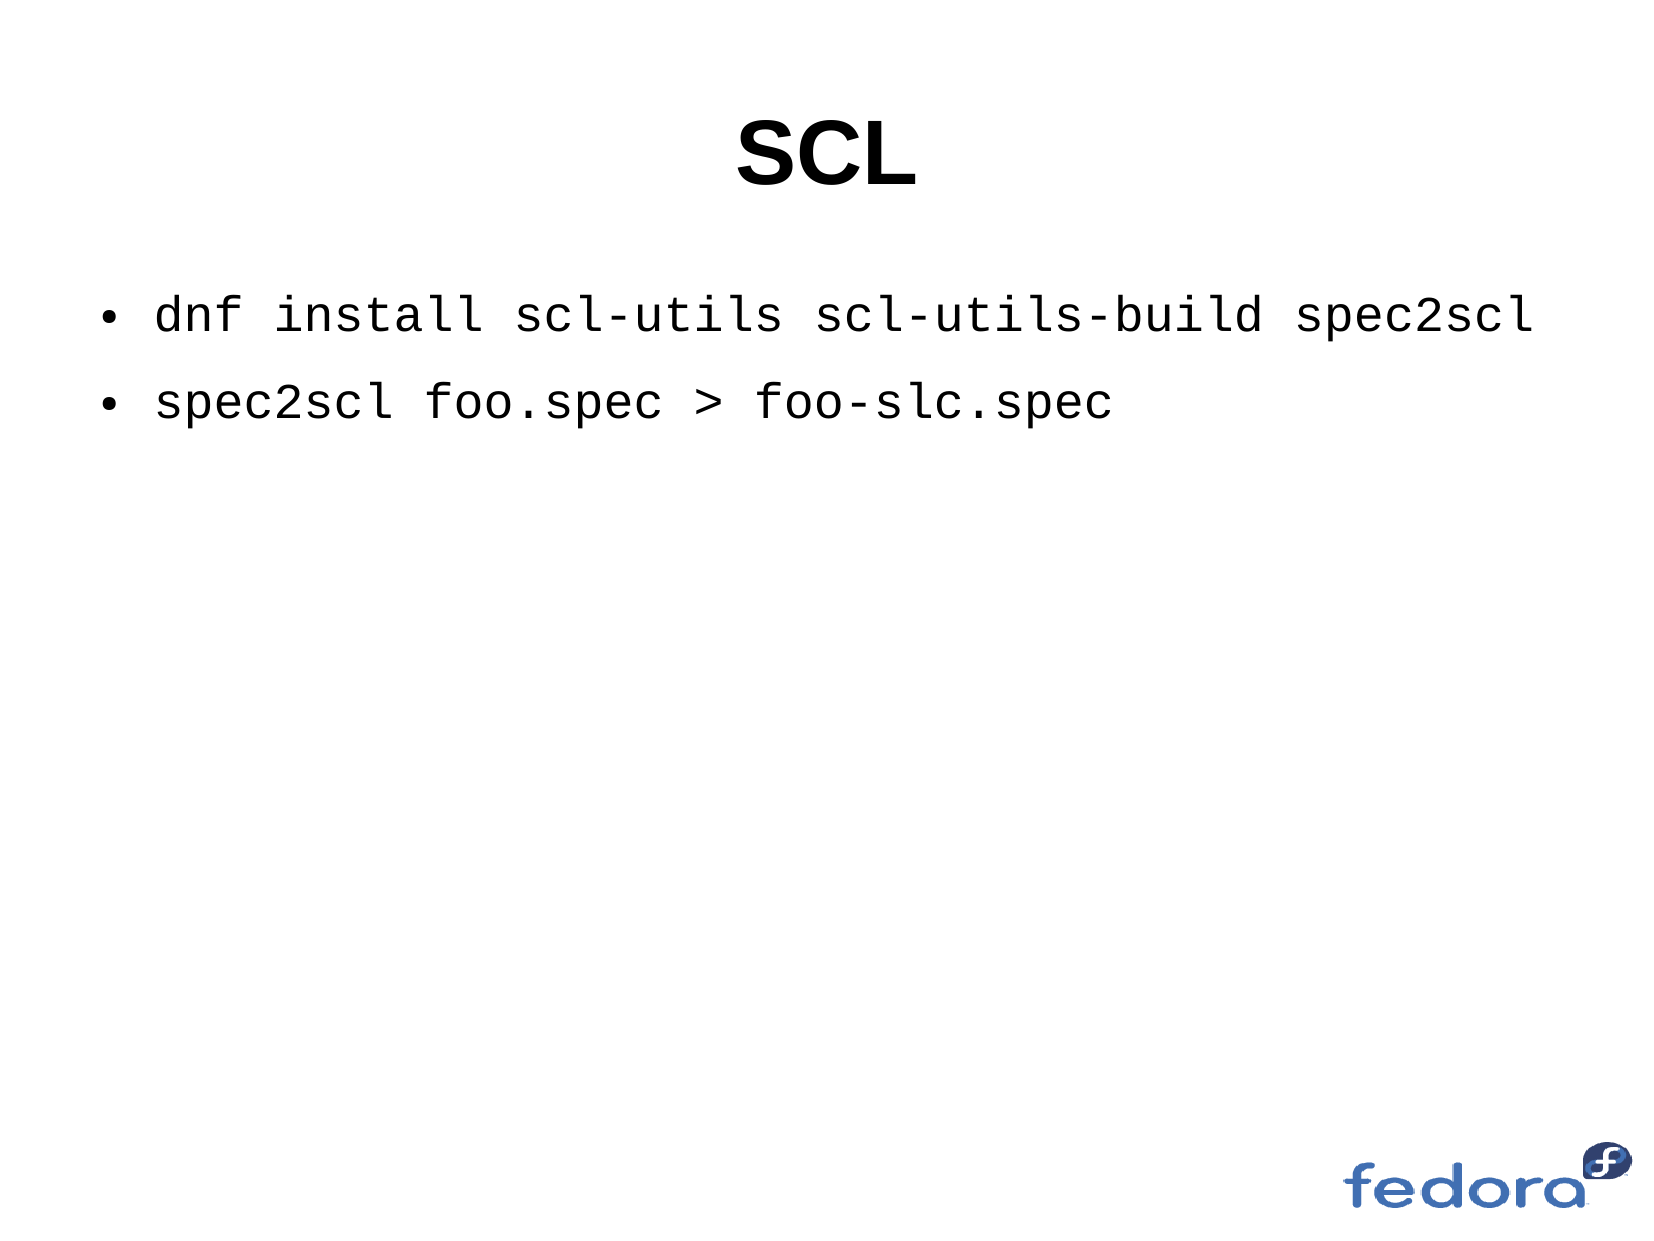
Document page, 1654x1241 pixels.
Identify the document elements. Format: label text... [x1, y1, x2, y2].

list dnf install scl-utils scl-utils-build spec2scl spec2scl foo.spec > foo-slc.spec [82, 290, 1571, 1109]
title SCL [82, 49, 1571, 257]
picture [1332, 1124, 1651, 1227]
